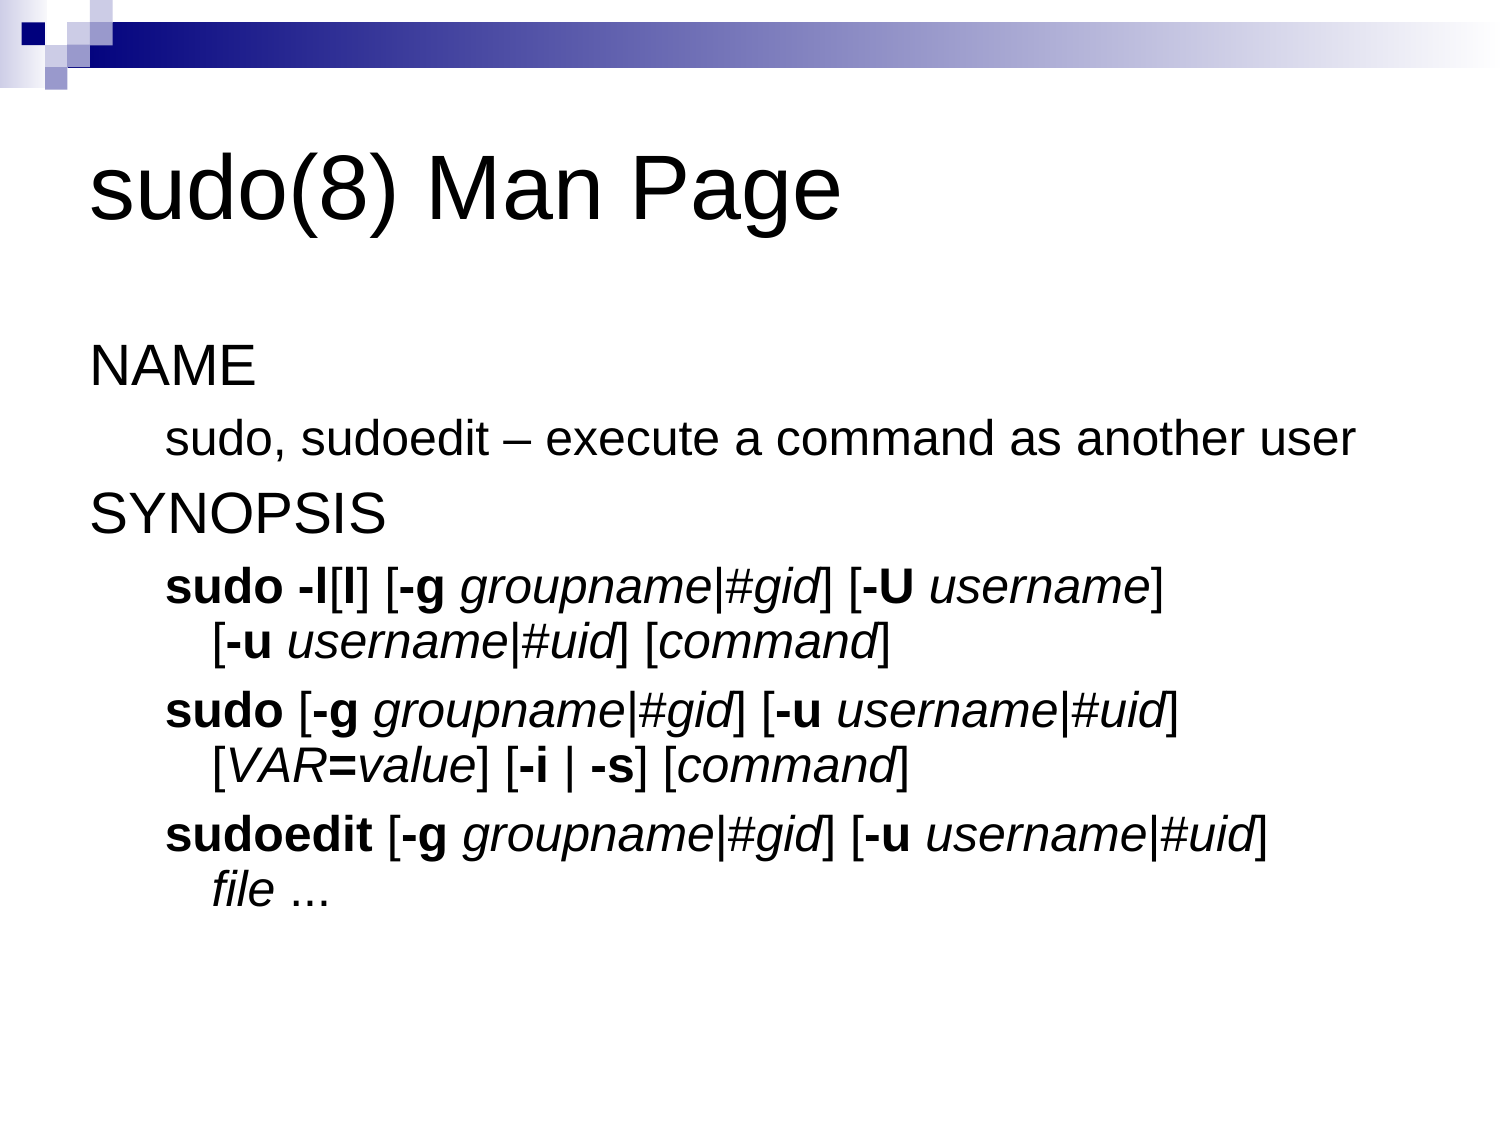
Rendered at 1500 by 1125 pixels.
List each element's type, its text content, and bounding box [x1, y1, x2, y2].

title sudo(8) Man Page [75, 75, 1426, 301]
list NAME sudo, sudoedit – execute a command as another user SYNOPSIS sudo -l[l] [-g groupname|#gid] [-U username] [-u username|#uid] [command] sudo [-g groupname|#gid] [-u username|#uid] [VAR=value] [-i | -s] [command] sudoedit [-g groupname|#gid] [-u username|#uid] file ... [75, 324, 1426, 963]
